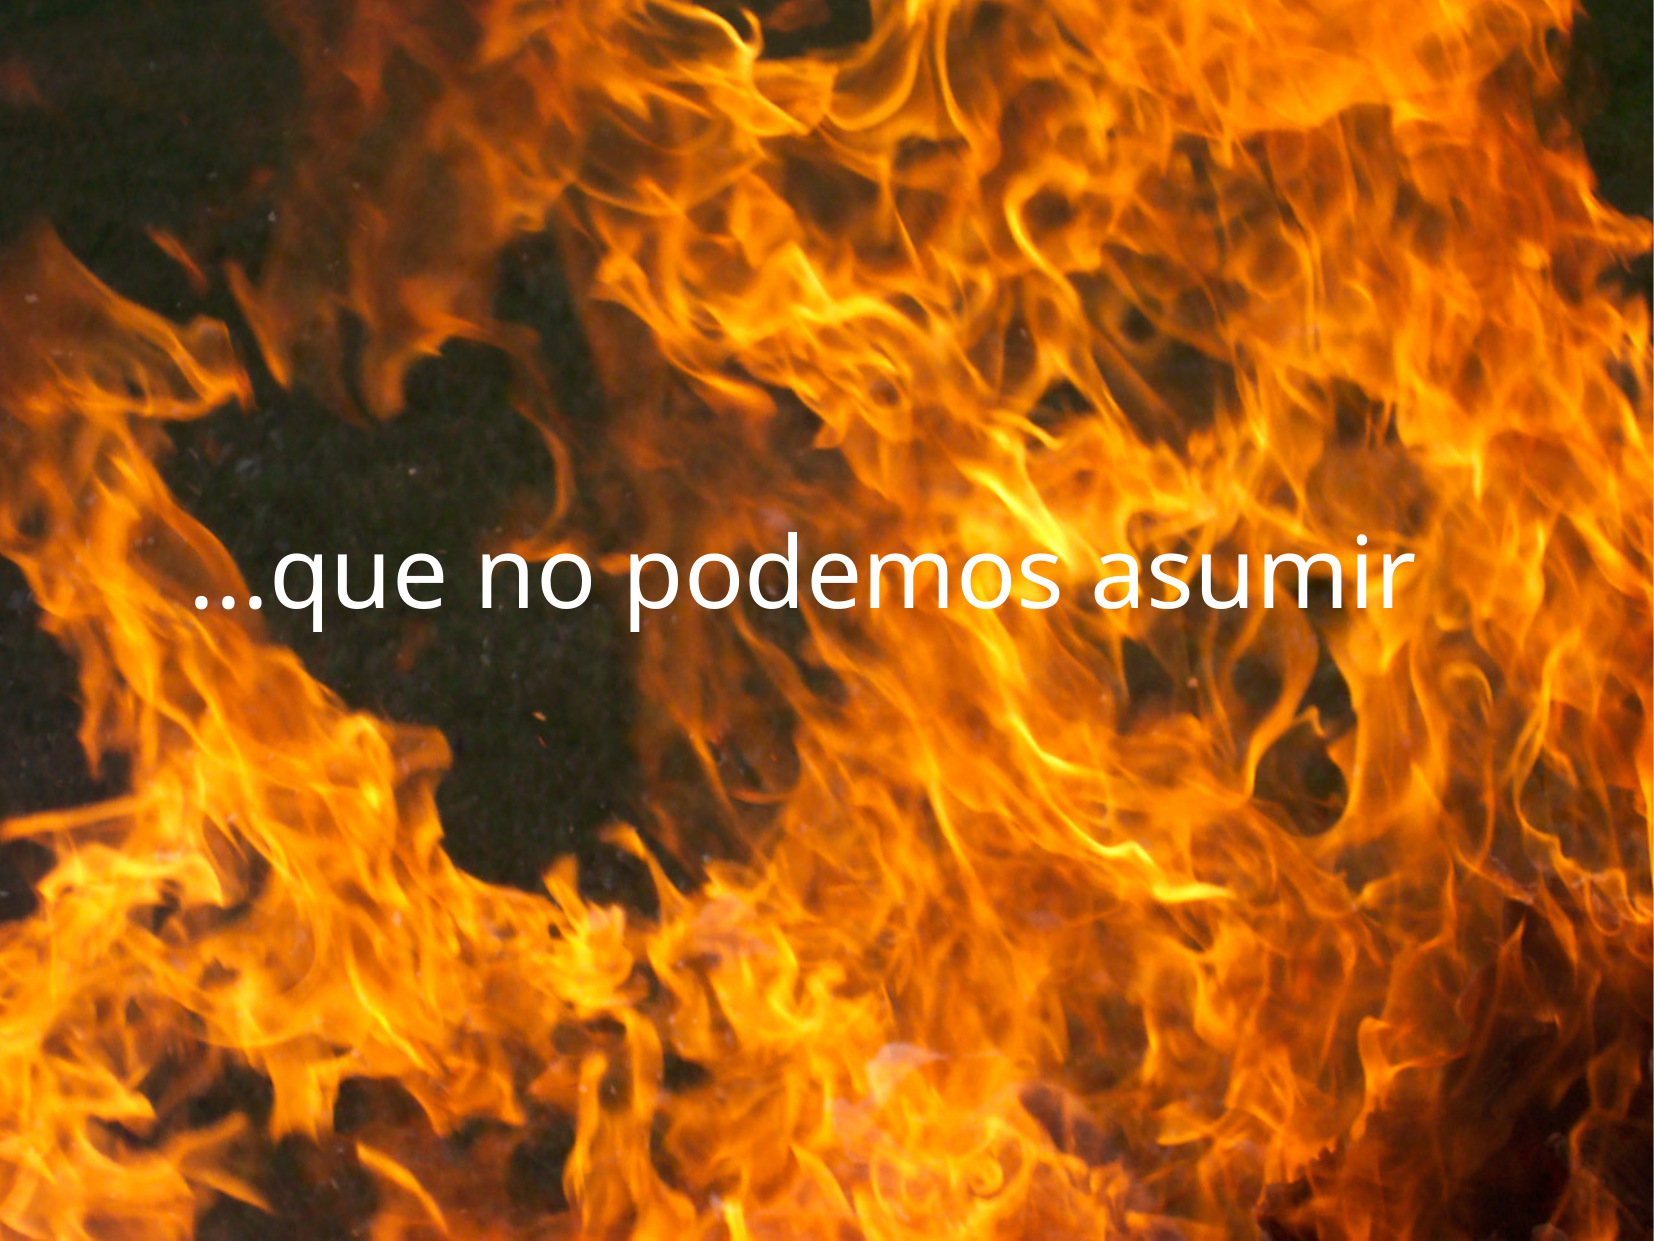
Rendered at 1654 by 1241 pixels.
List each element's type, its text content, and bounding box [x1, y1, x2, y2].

title ...que no podemos asumir [59, 466, 1548, 674]
picture [0, 0, 1654, 1241]
